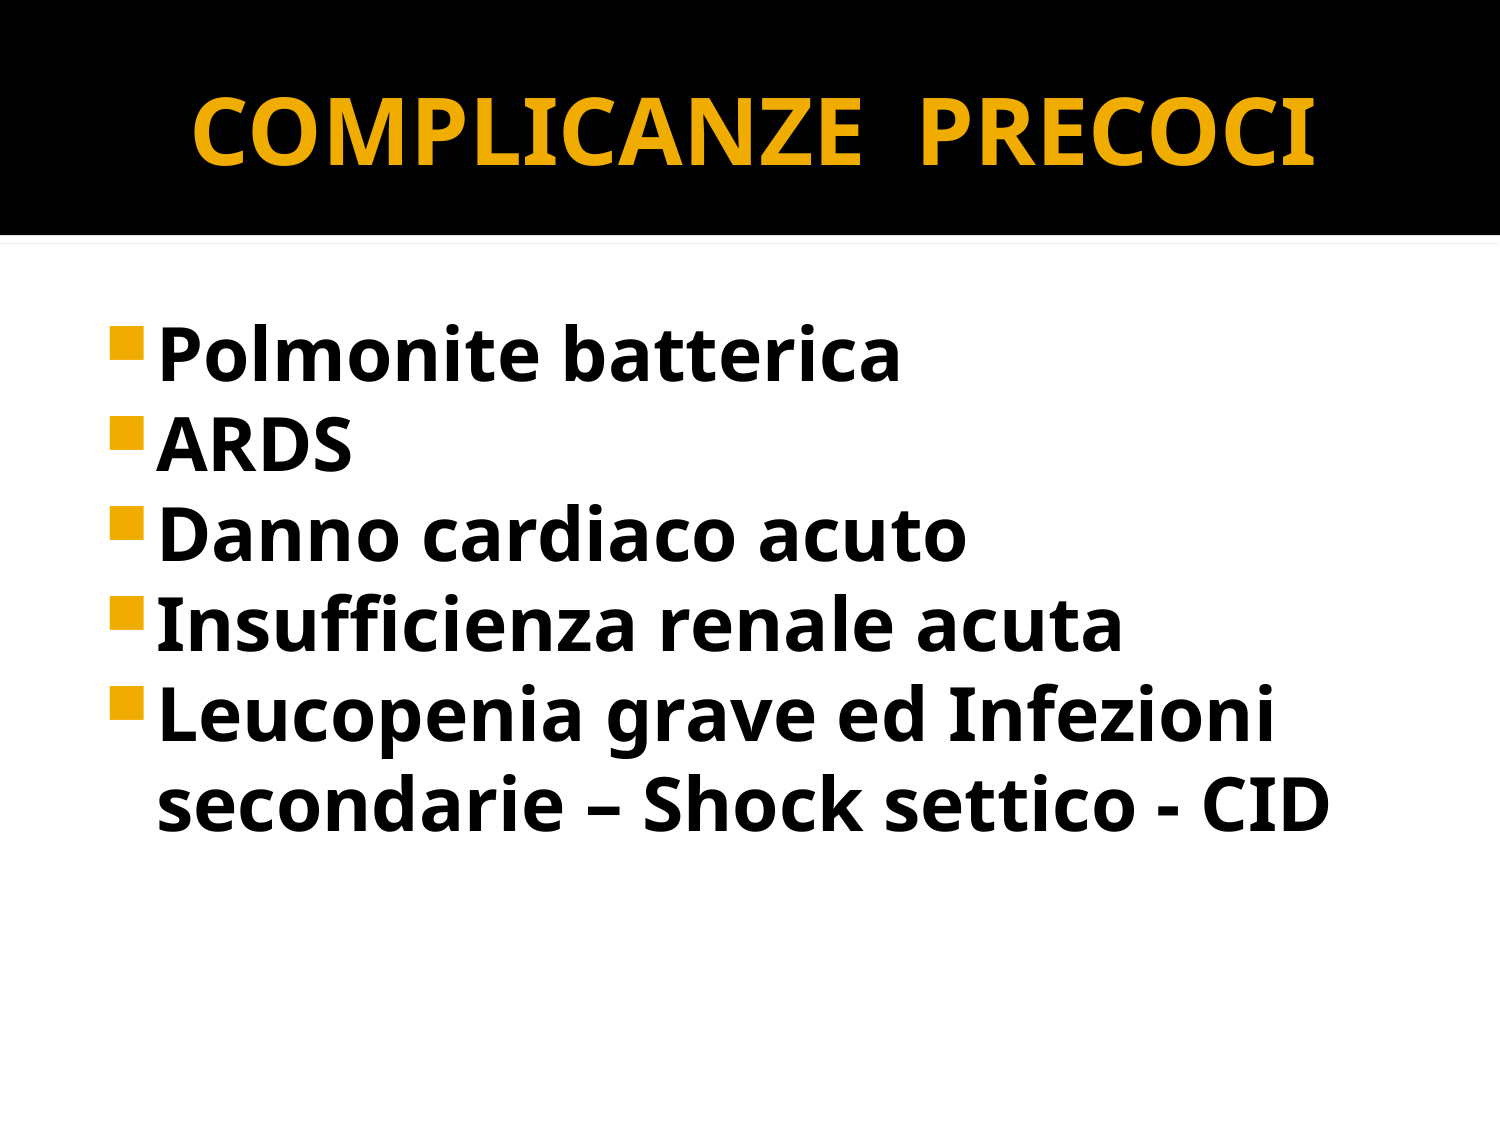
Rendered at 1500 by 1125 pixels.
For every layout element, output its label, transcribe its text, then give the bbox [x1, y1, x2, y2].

list Polmonite batterica ARDS Danno cardiaco acuto Insufficienza renale acuta Leucopenia grave ed Infezioni secondarie – Shock settico - CID [75, 291, 1425, 1050]
title COMPLICANZE PRECOCI [75, 25, 1425, 231]
